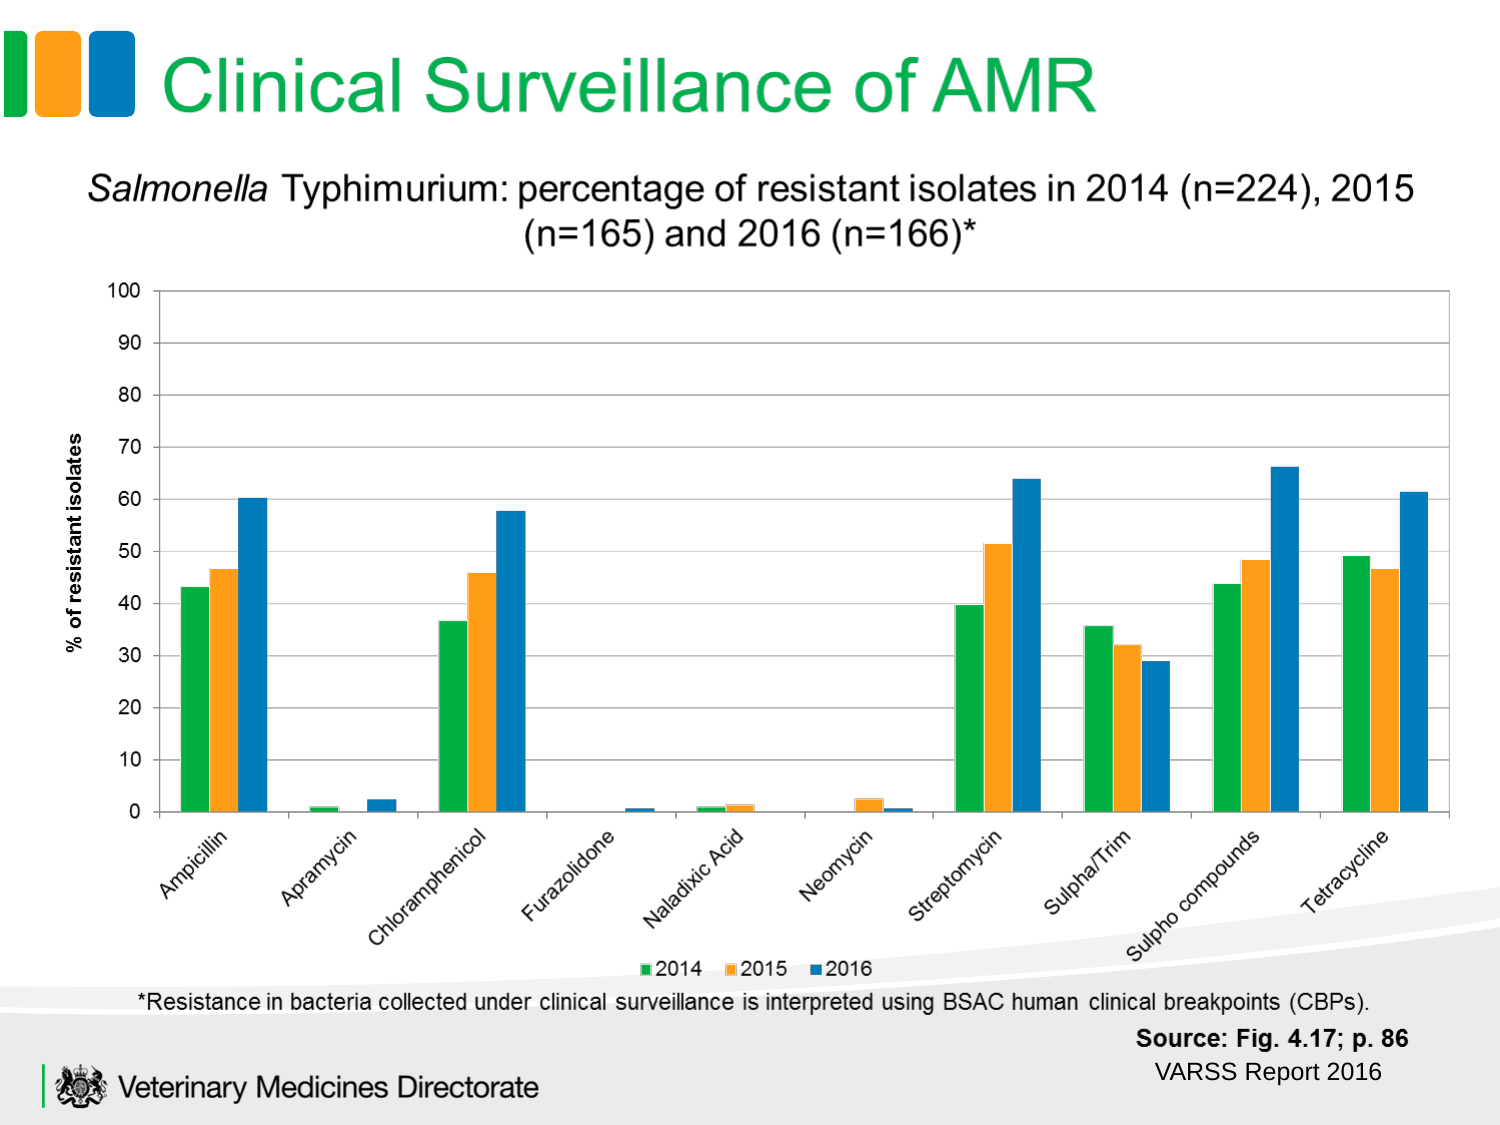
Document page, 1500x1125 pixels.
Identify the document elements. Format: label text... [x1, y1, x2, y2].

text_box VARSS Report 2016 [1139, 1047, 1400, 1094]
picture [0, 16, 1500, 1109]
